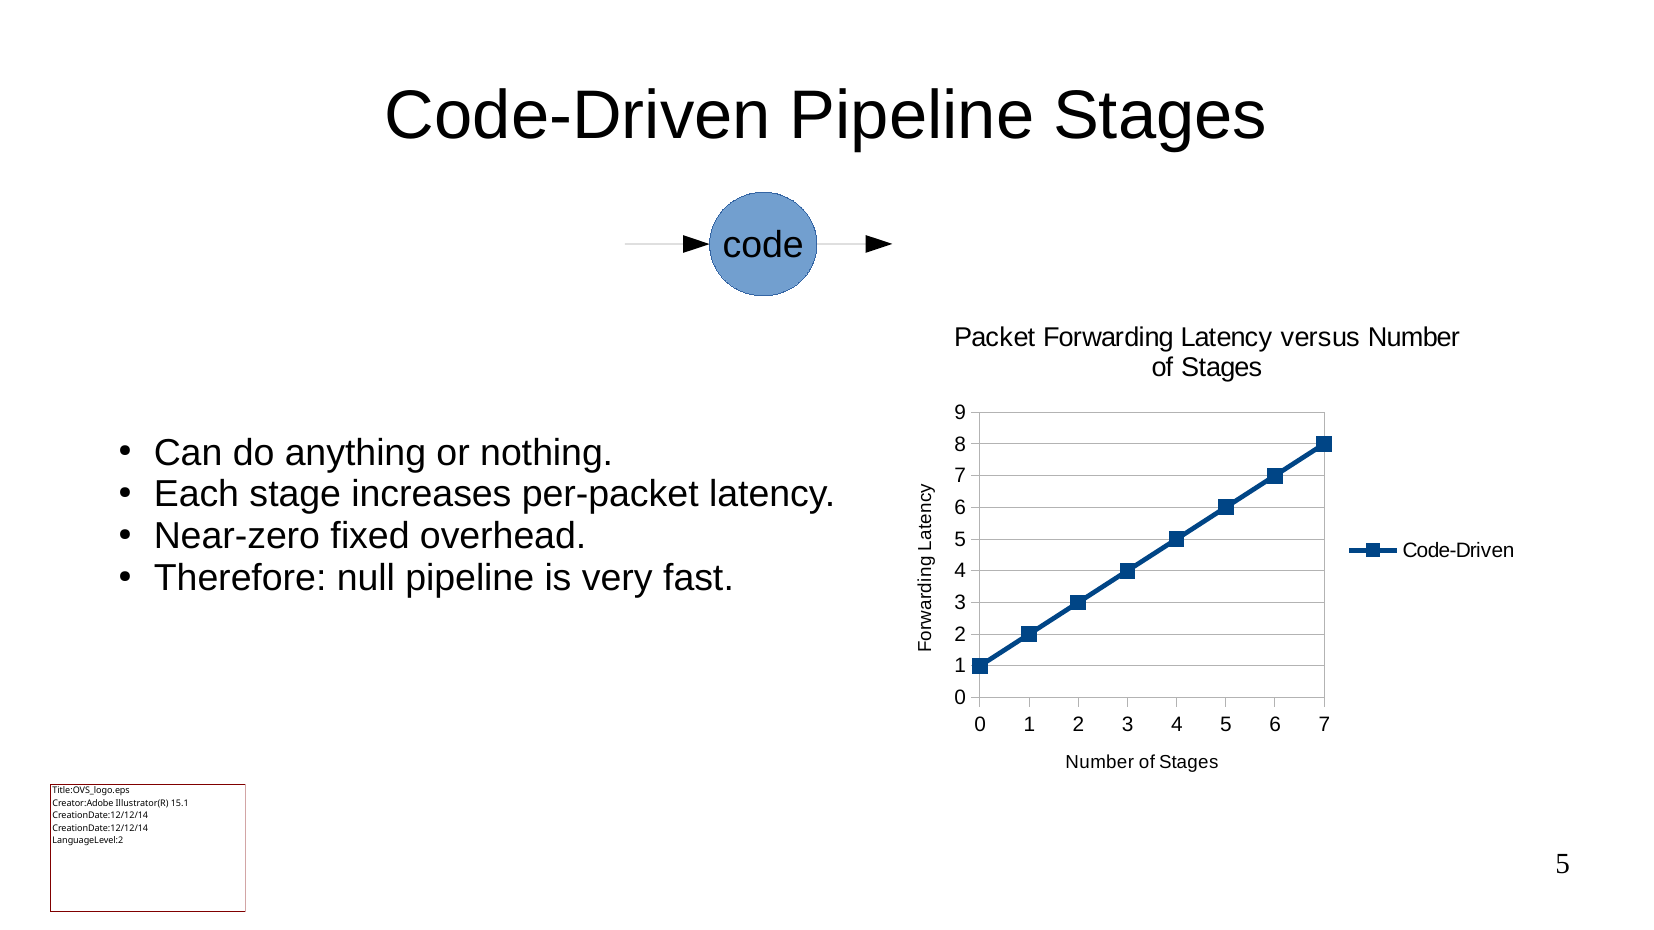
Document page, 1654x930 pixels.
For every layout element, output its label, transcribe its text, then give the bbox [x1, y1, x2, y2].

chart [881, 296, 1533, 804]
title Code-Driven Pipeline Stages [82, 36, 1571, 193]
text_box Can do anything or nothing. Each stage increases per-packet latency. Near-zero fixed overhead. Therefore: null pipeline is very fast. [103, 423, 881, 607]
text_box code [709, 192, 817, 296]
